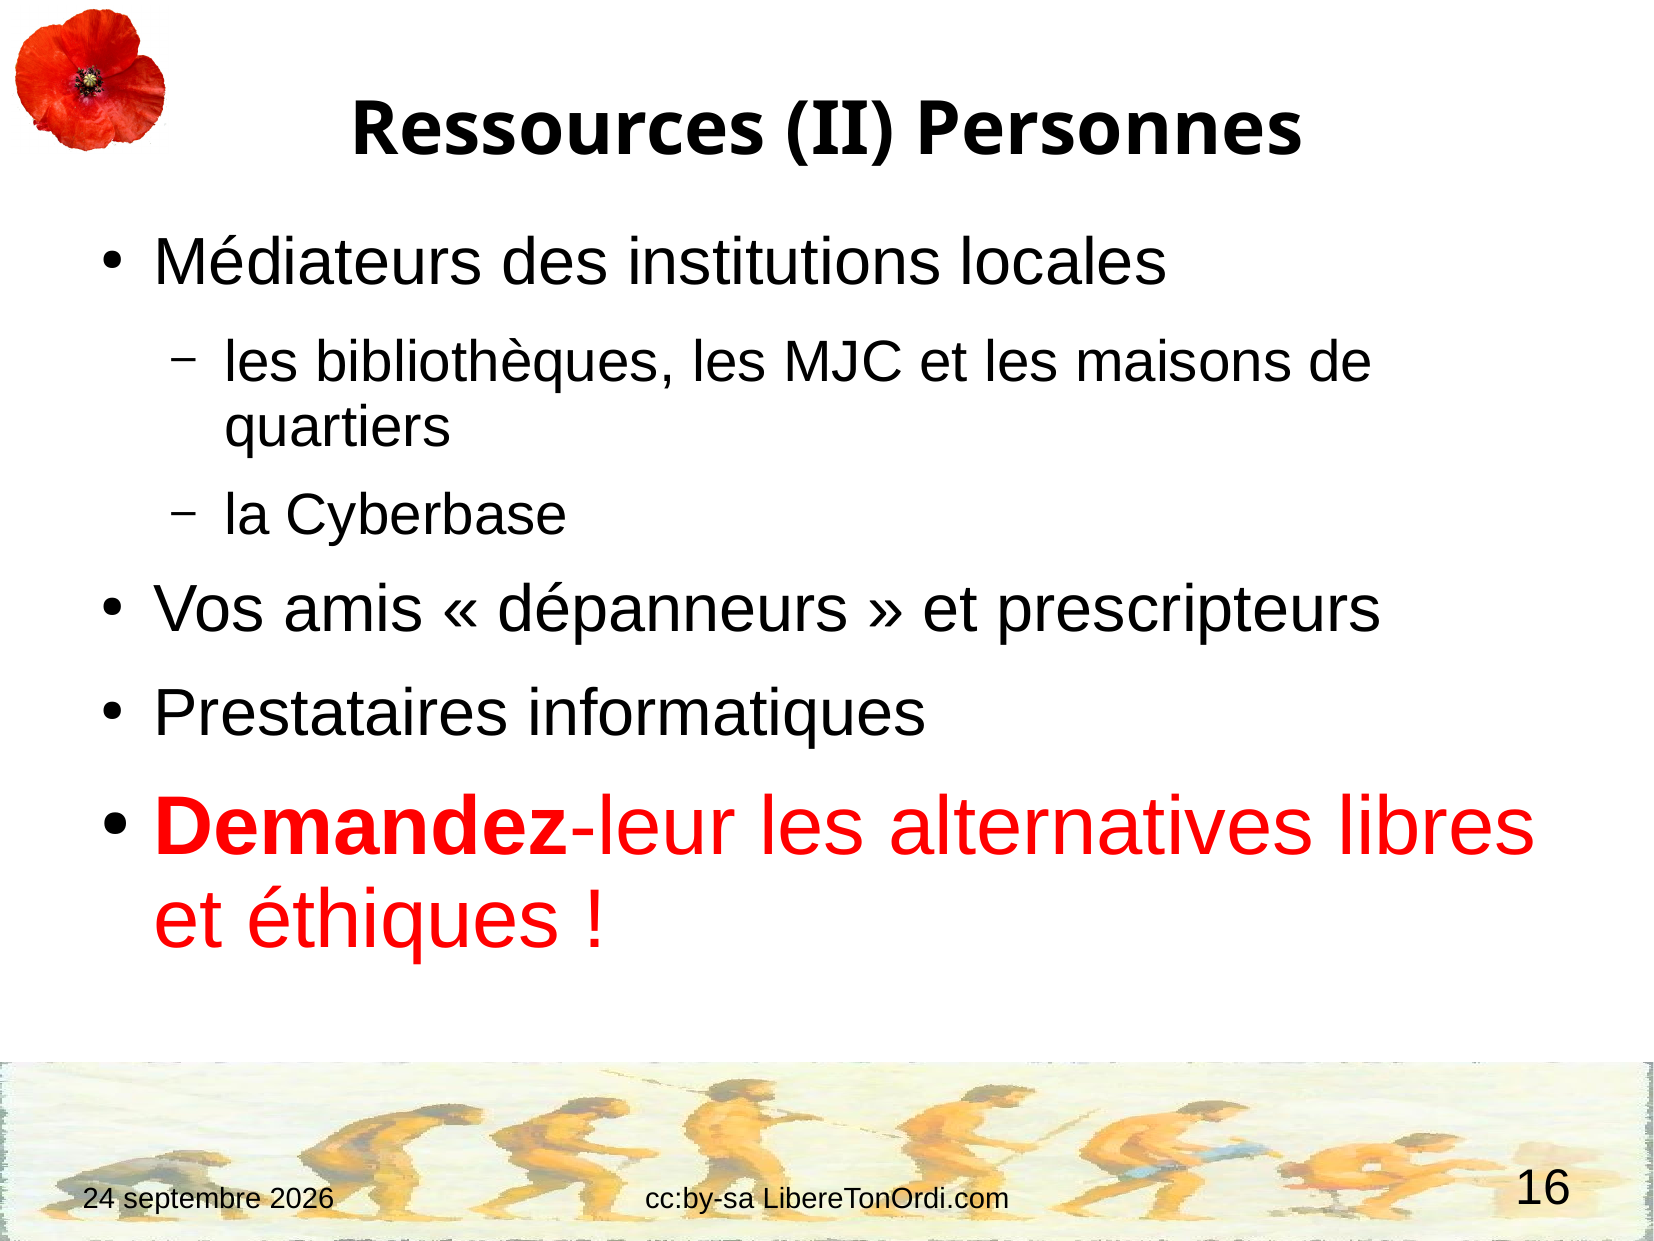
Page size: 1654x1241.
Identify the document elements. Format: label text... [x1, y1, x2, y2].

picture [0, 1062, 1654, 1241]
list Médiateurs des institutions locales les bibliothèques, les MJC et les maisons de quartiers la Cyberbase Vos amis « dépanneurs » et prescripteurs Prestataires informatiques Demandez-leur les alternatives libres et éthiques ! [82, 224, 1571, 1063]
picture [11, 5, 169, 154]
title Ressources (II) Personnes [82, 49, 1571, 201]
